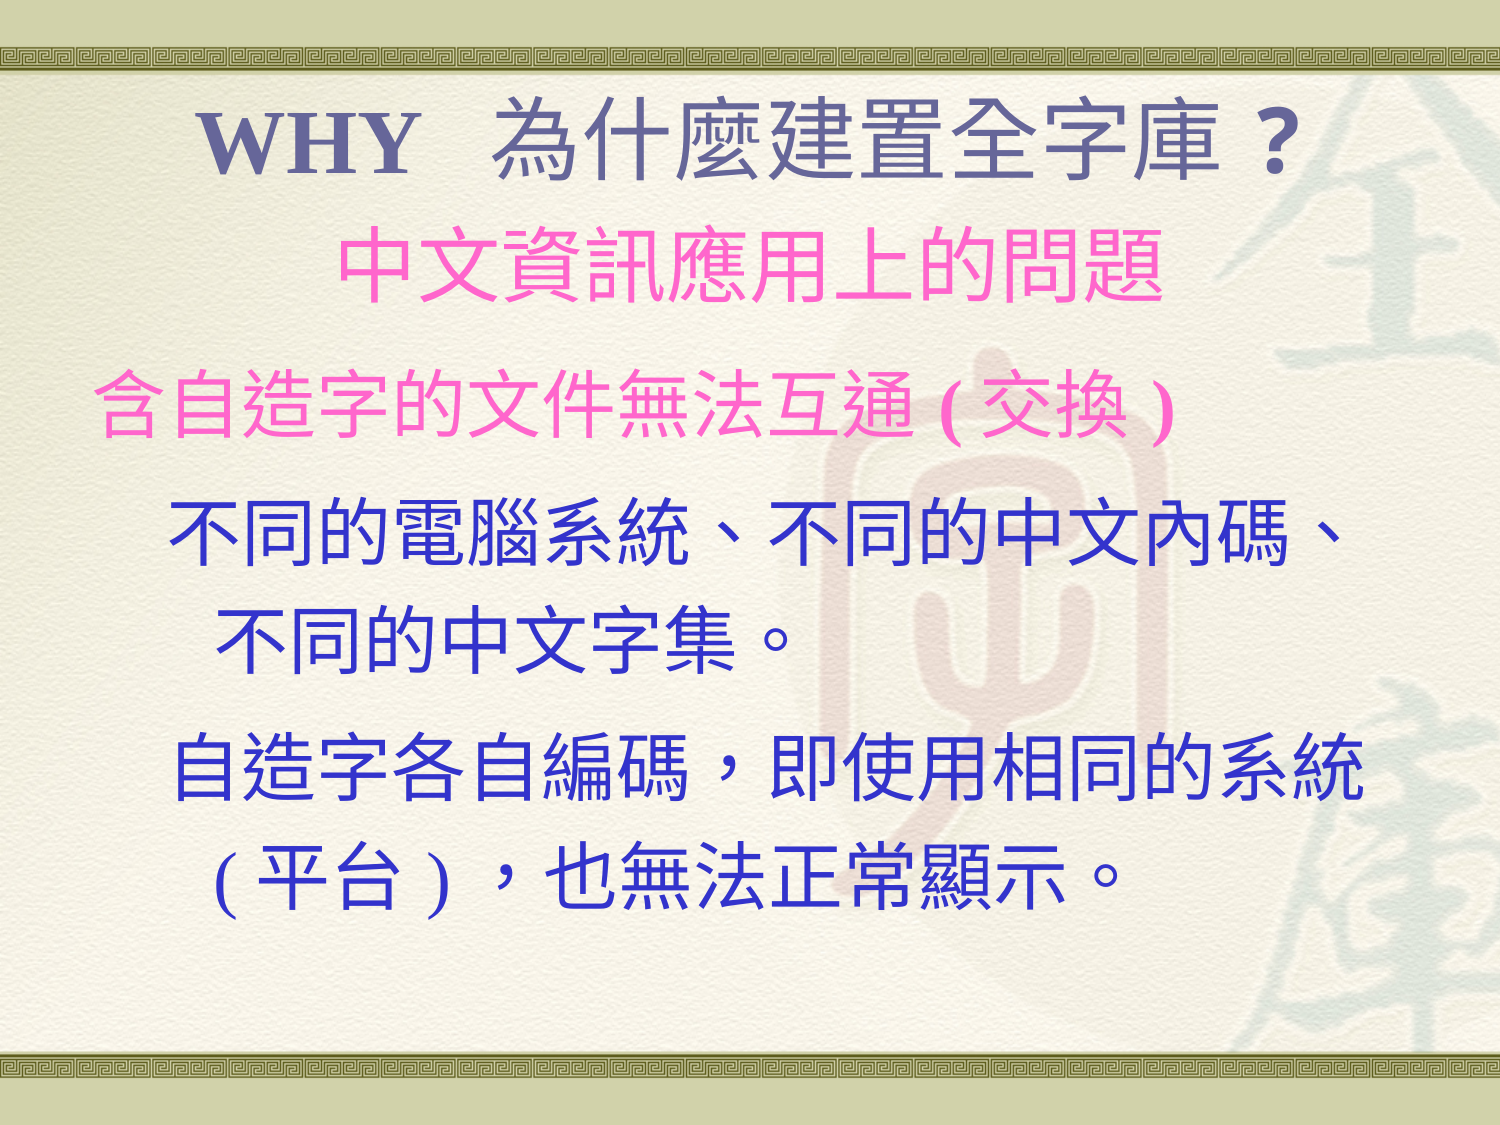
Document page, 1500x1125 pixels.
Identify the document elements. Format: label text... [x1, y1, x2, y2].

title WHY 為什麼建置全字庫? 中文資訊應用上的問題 [112, 81, 1388, 307]
list 含自造字的文件無法互通(交換) 不同的電腦系統、不同的中文內碼、不同的中文字集。 自造字各自編碼，即使用相同的系統(平台)，也無法正常顯示。 [76, 338, 1447, 1014]
picture [0, 0, 1500, 1125]
